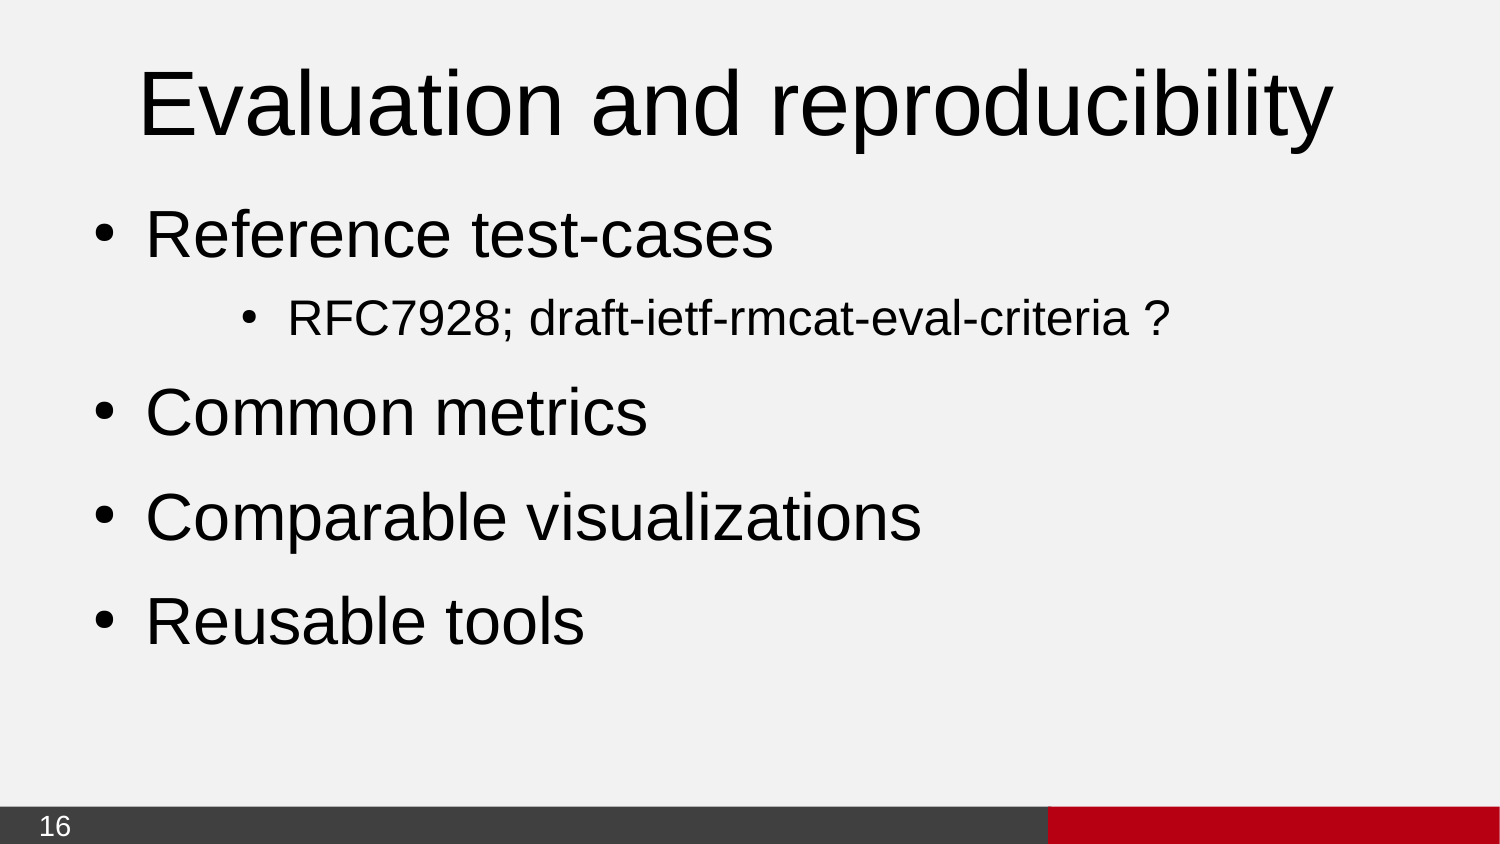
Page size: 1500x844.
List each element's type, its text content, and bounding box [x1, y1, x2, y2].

list Reference test-cases RFC7928; draft-ietf-rmcat-eval-criteria ? Common metrics Comparable visualizations Reusable tools [75, 197, 1425, 687]
title Evaluation and reproducibility [75, 33, 1425, 175]
